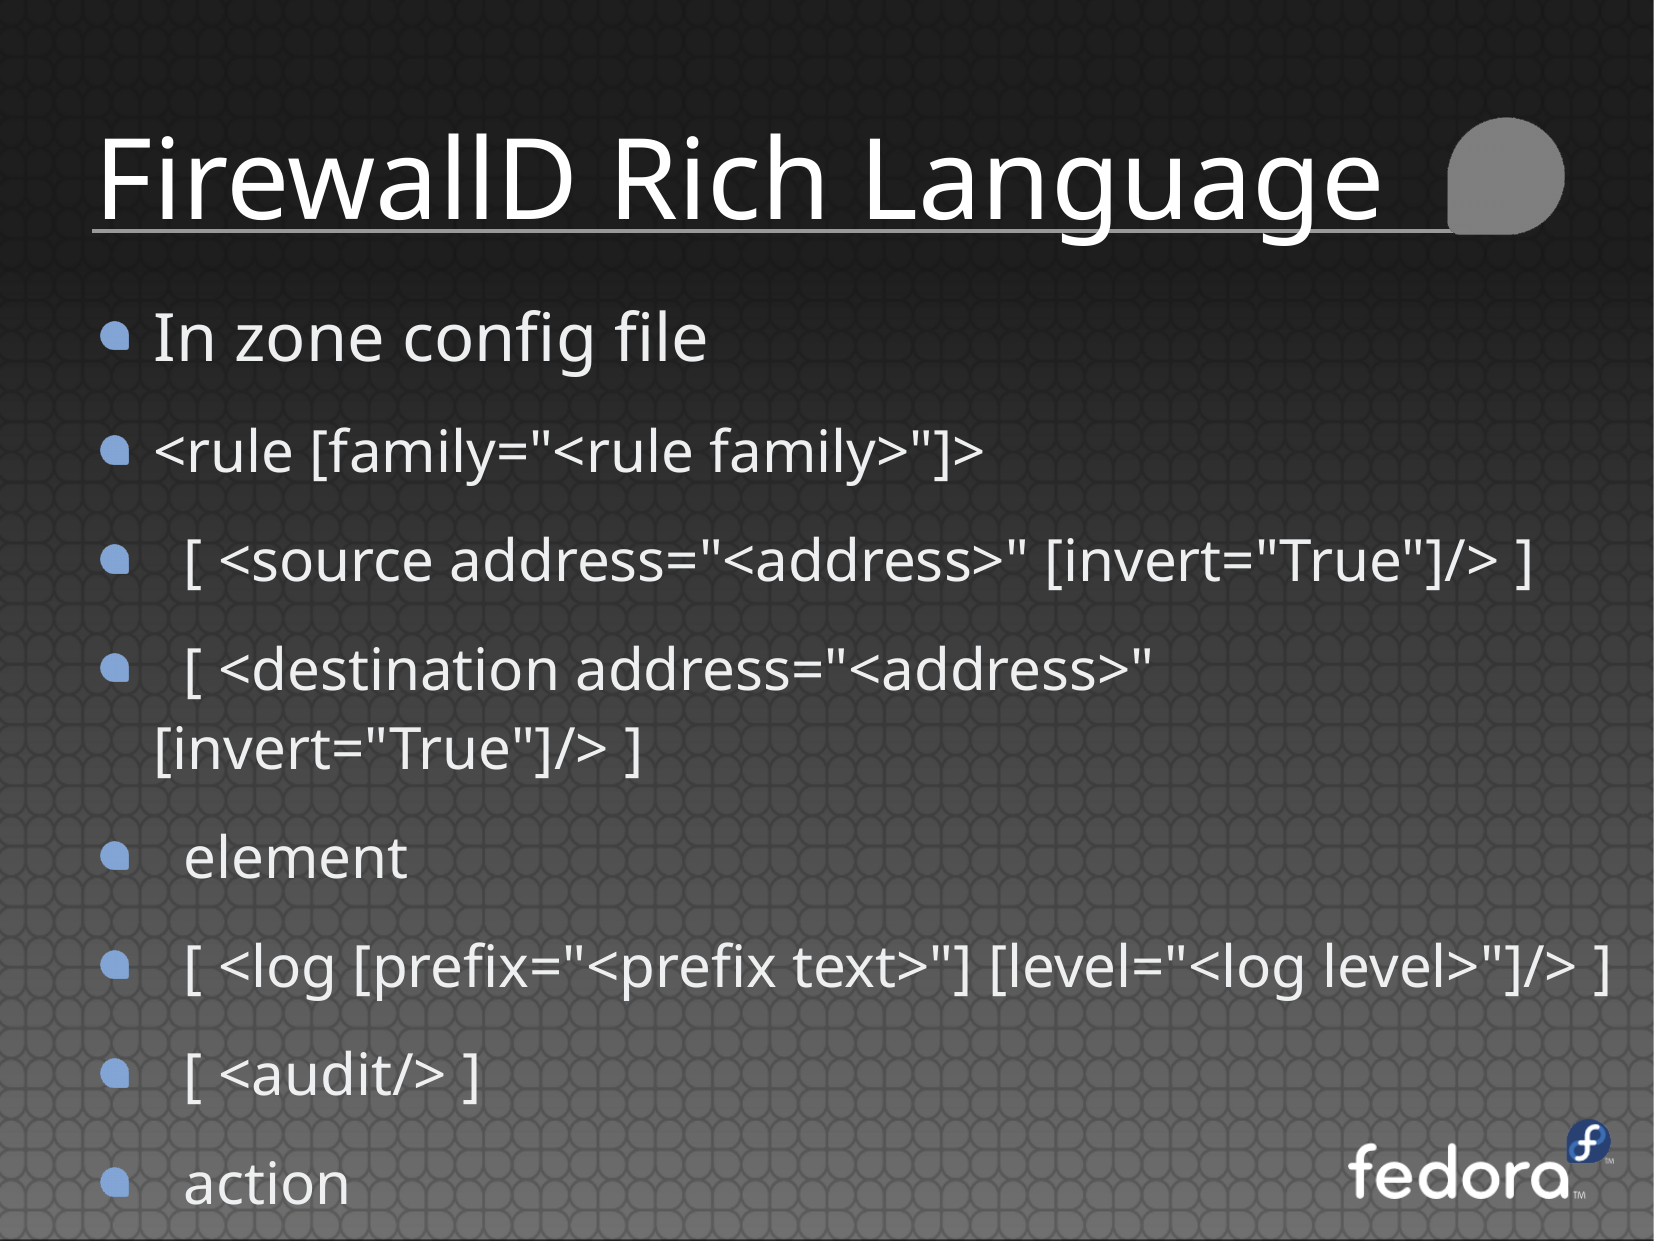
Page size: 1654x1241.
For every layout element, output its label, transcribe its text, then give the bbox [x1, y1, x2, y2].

picture [0, 0, 1654, 1241]
title FirewallD Rich Language [94, 100, 1443, 251]
list In zone config file <rule [family="<rule family>"]> [ <source address="<address>" [invert="True"]/> ] [ <destination address="<address>" [invert="True"]/> ] element [ <log [prefix="<prefix text>"] [level="<log level>"]/> ] [ <audit/> ] action </rule> [82, 290, 1622, 1147]
